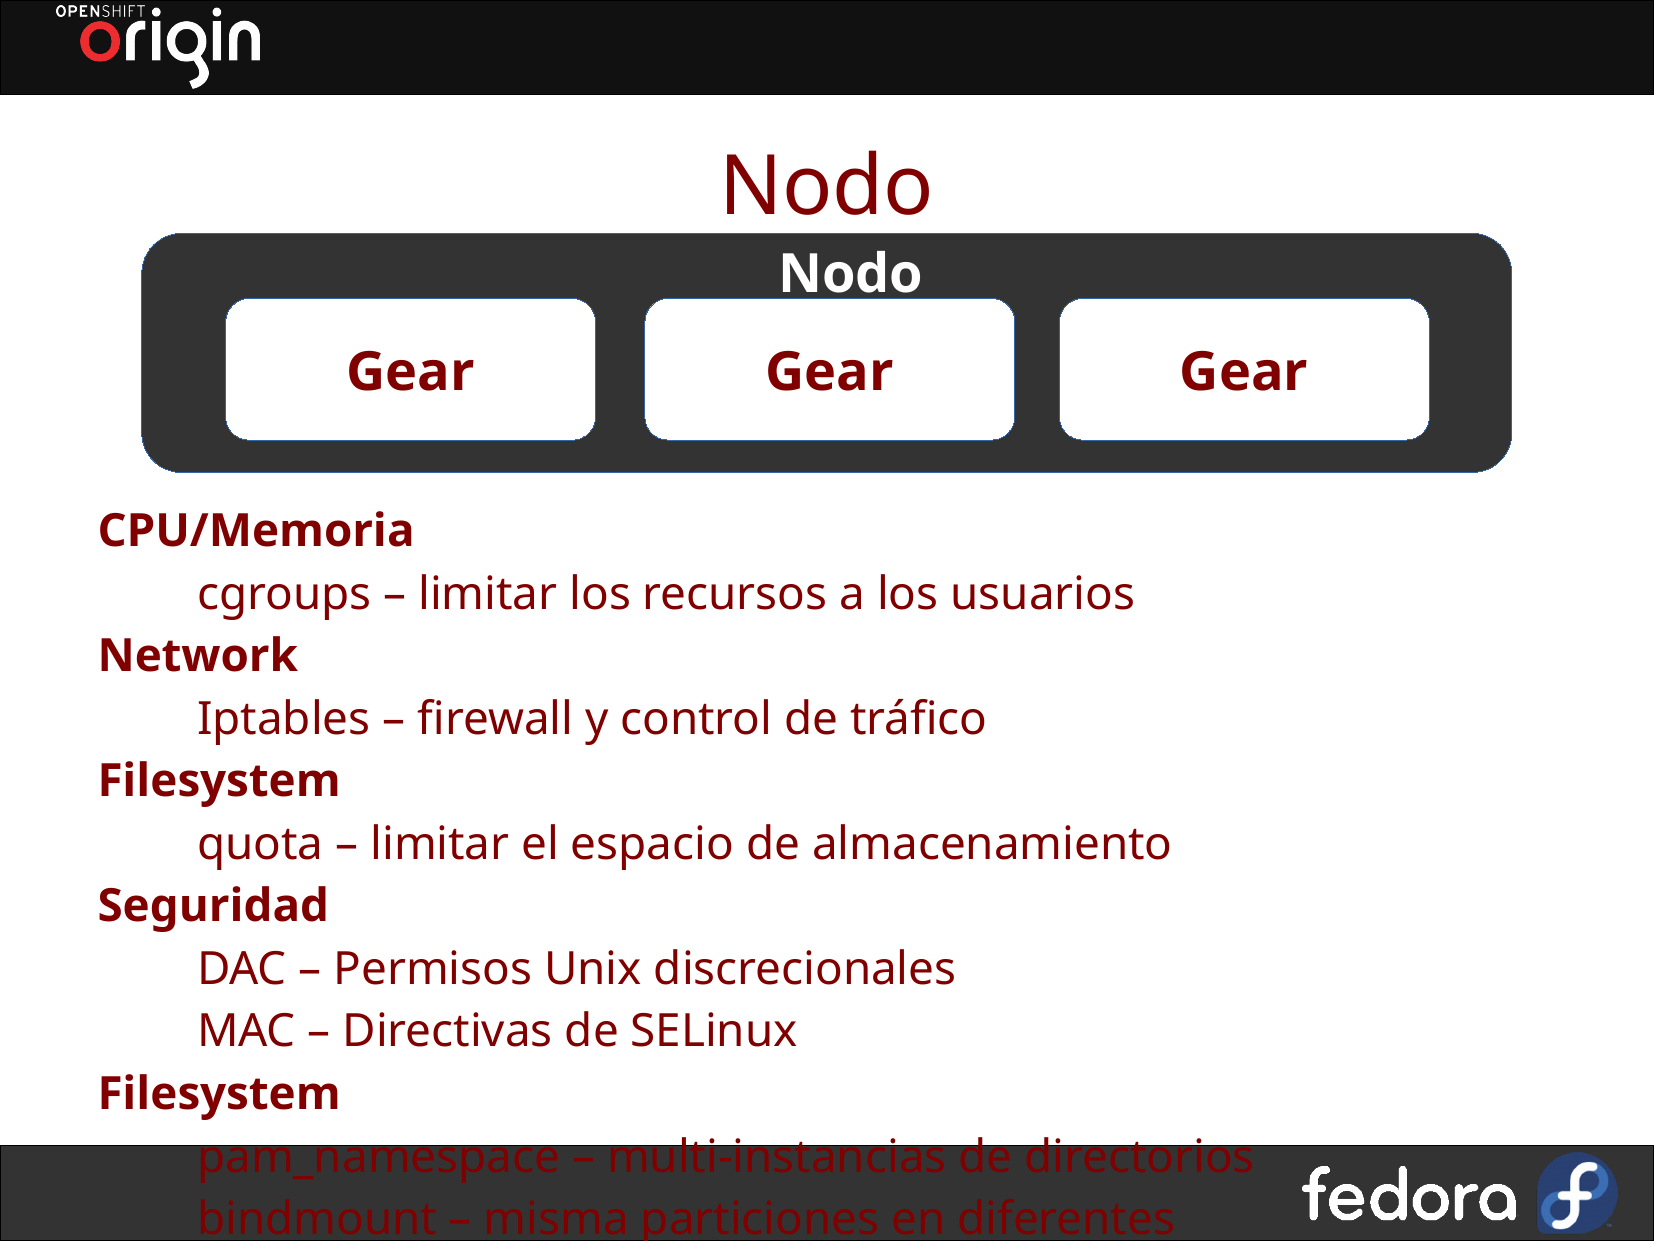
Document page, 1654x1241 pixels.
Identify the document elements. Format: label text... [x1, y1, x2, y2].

text_box [141, 233, 1512, 473]
text_box CPU/Memoria cgroups – limitar los recursos a los usuarios Network Iptables – firewall y control de tráfico Filesystem quota – limitar el espacio de almacenamiento Seguridad DAC – Permisos Unix discrecionales MAC – Directivas de SELinux Filesystem pam_namespace – multi-instancias de directorios bindmount – misma particiones en diferentes ubicaciones [82, 490, 1453, 1145]
text_box Gear [1059, 298, 1430, 441]
title Nodo [82, 78, 1571, 287]
text_box Gear [225, 298, 596, 441]
text_box Gear [644, 298, 1015, 441]
picture [56, 5, 260, 89]
picture [1299, 1151, 1619, 1235]
text_box Nodo [763, 227, 934, 306]
